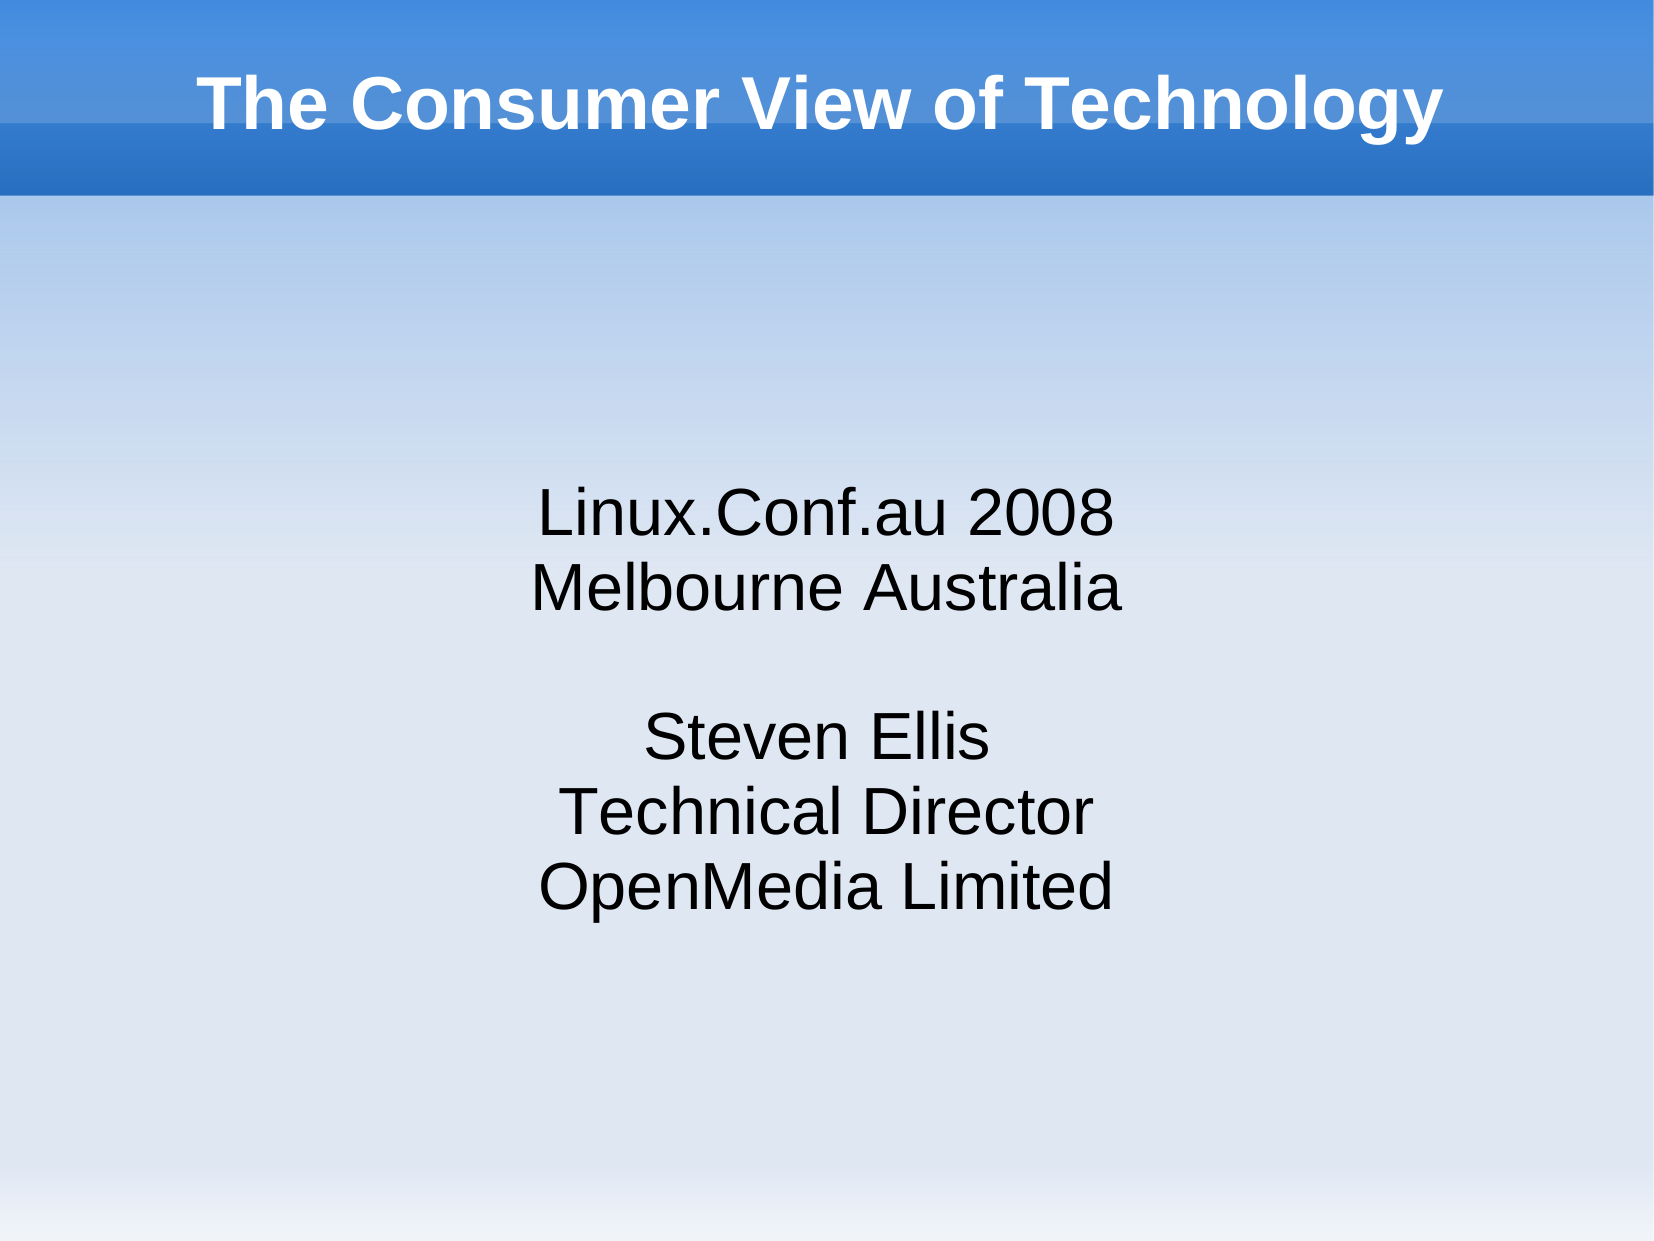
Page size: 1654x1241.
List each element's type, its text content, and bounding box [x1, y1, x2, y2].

picture [0, 0, 1654, 1241]
subtitle Linux.Conf.au 2008 Melbourne Australia Steven Ellis Technical Director OpenMedia Limited [82, 290, 1571, 1109]
title The Consumer View of Technology [76, 0, 1565, 208]
